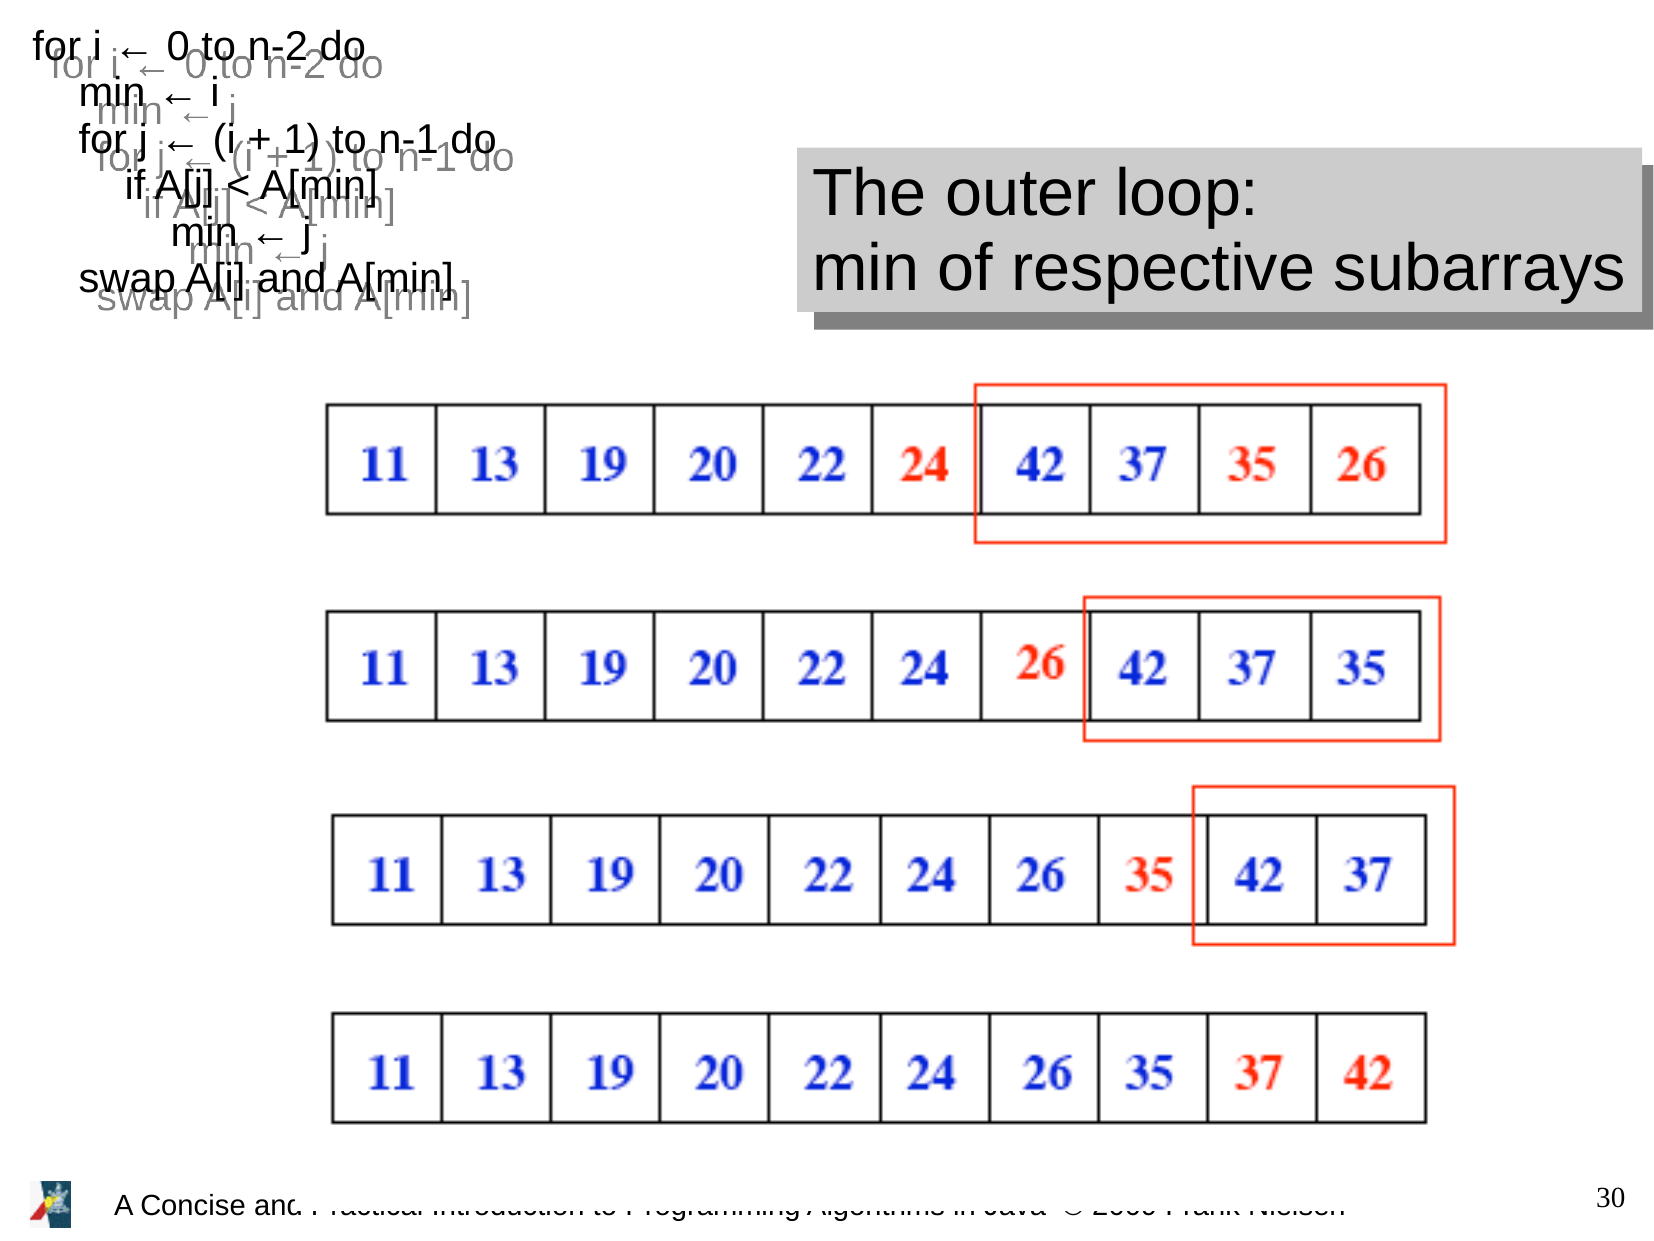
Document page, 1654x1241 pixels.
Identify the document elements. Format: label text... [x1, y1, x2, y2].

picture [295, 330, 1560, 1211]
text_box for i ← 0 to n-2 do min ← i for j ← (i + 1) to n-1 do if A[j] < A[min] min ← j swap A[i] and A[min] [17, 72, 821, 384]
text_box [0, 0, 1654, 72]
text_box The outer loop: min of respective subarrays [797, 147, 1643, 312]
picture [29, 1181, 71, 1228]
